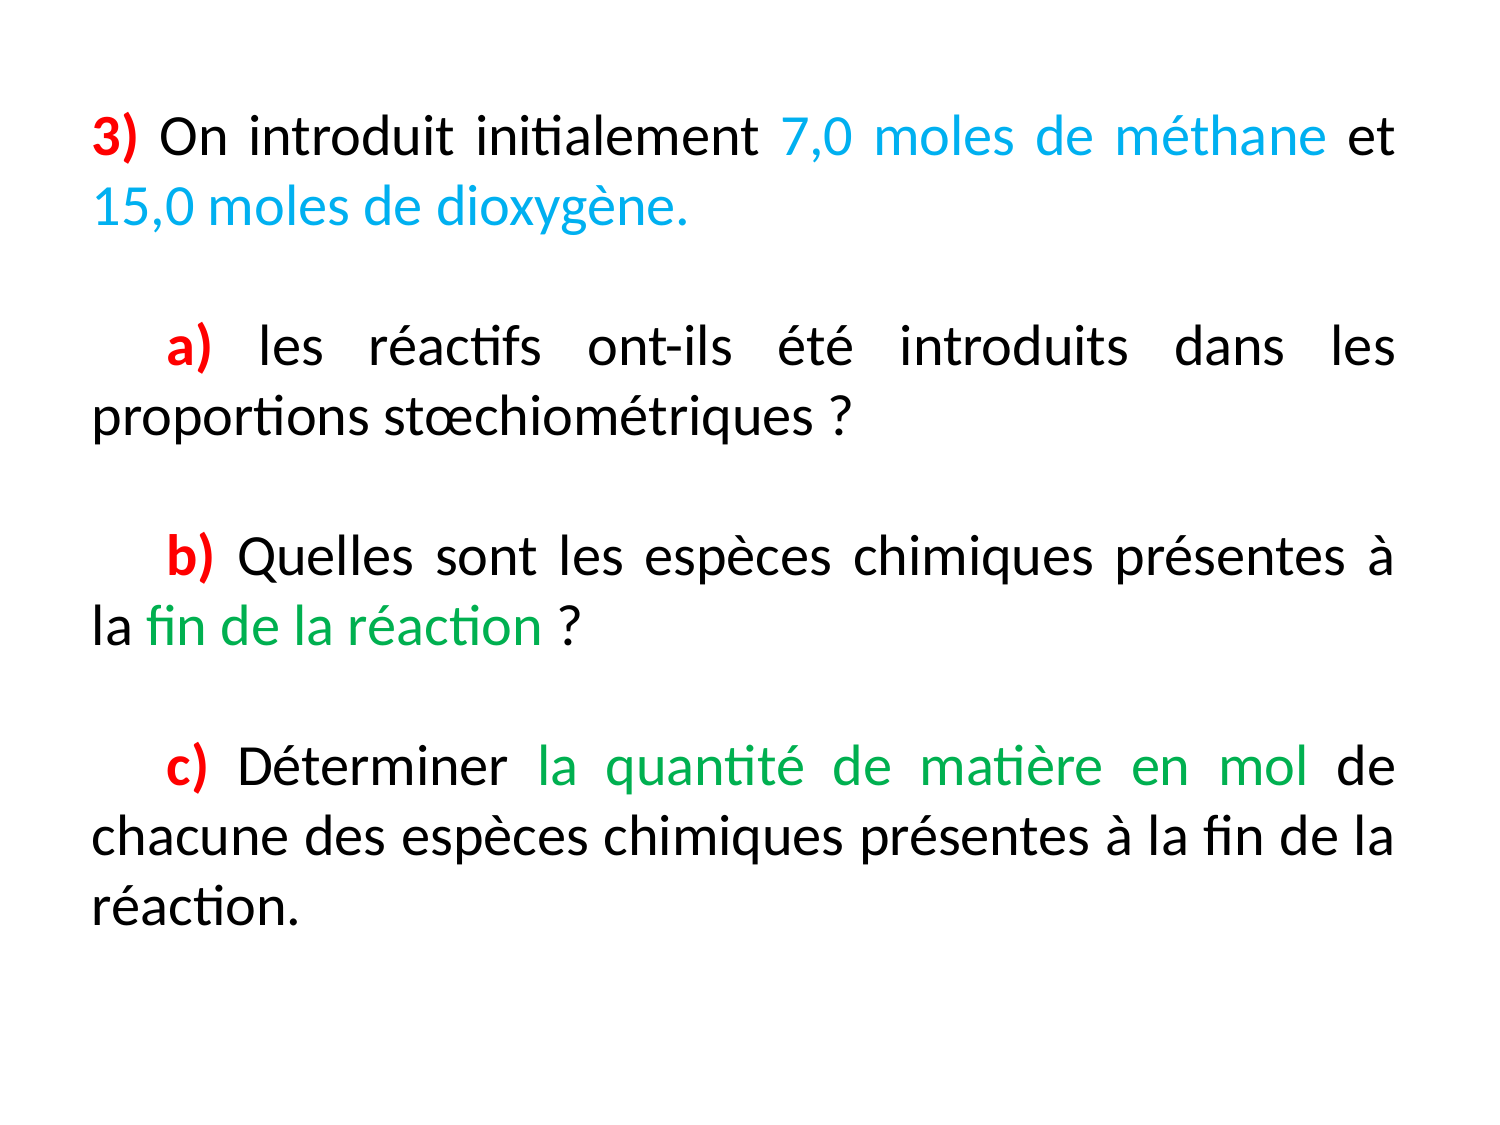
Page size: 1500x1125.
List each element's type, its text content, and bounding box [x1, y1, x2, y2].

text_box 3) On introduit initialement 7,0 moles de méthane et 15,0 moles de dioxygène. a) les réactifs ont-ils été introduits dans les proportions stœchiométriques ? b) Quelles sont les espèces chimiques présentes à la fin de la réaction ? c) Déterminer la quantité de matière en mol de chacune des espèces chimiques présentes à la fin de la réaction. [77, 90, 1412, 945]
